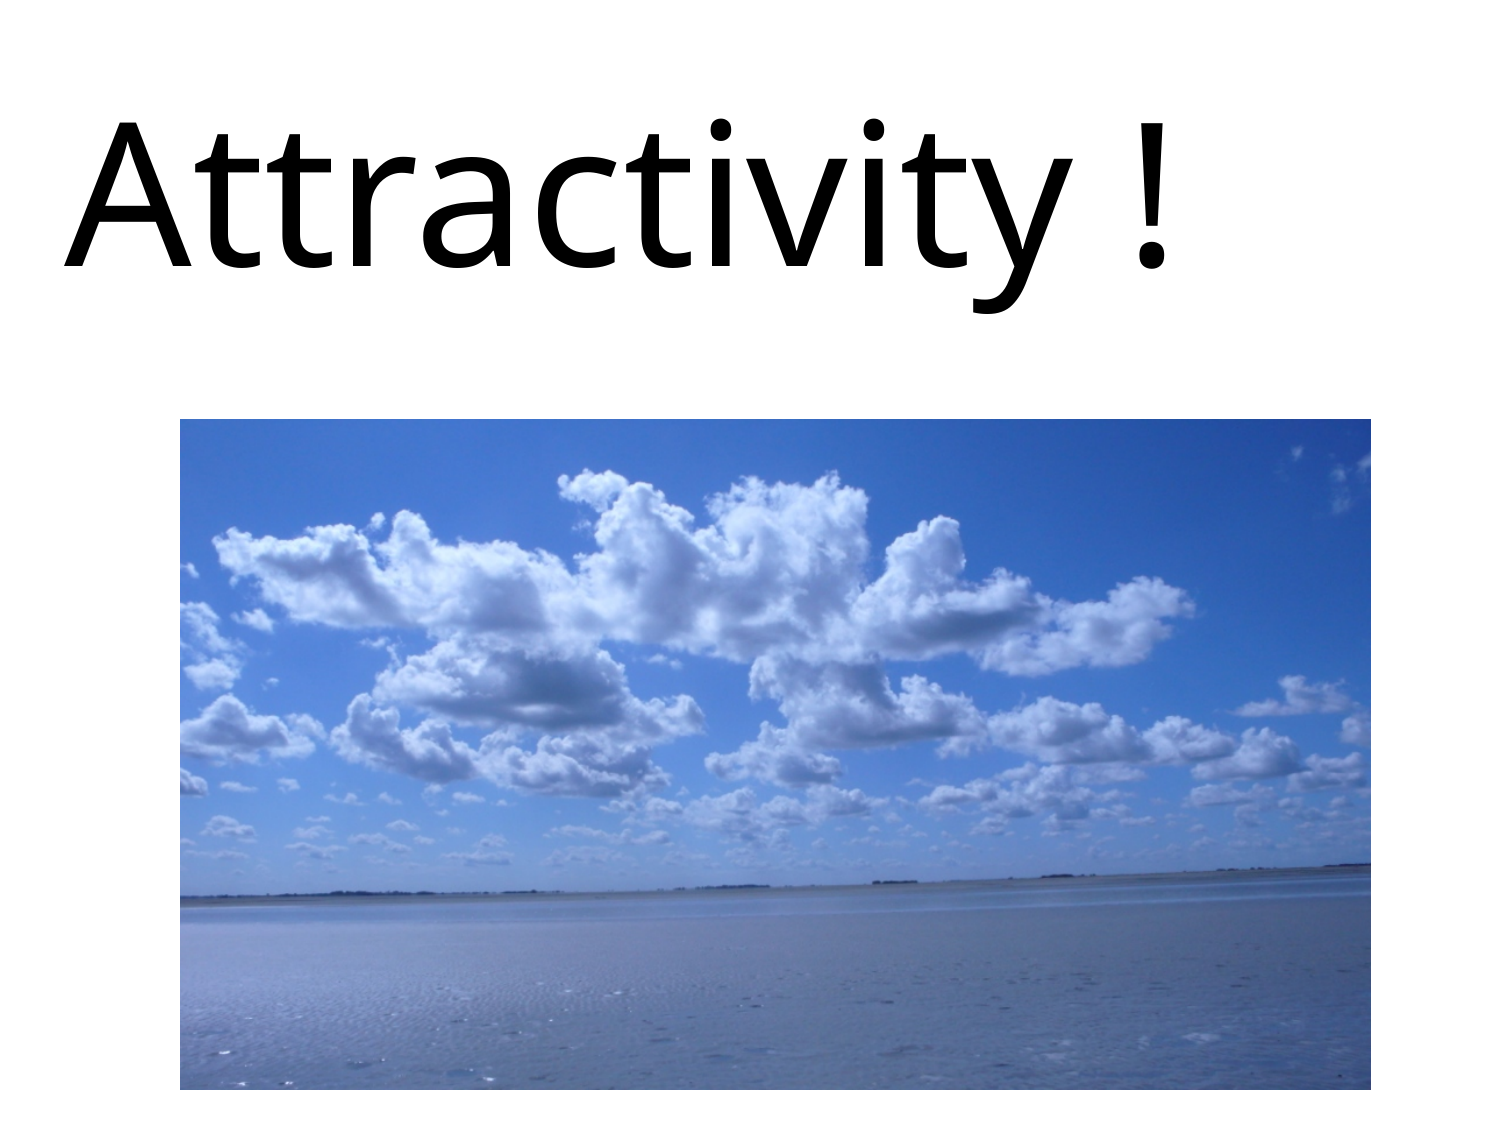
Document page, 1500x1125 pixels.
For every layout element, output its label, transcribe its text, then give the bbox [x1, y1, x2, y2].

text_box Attractivity ! [49, 45, 1500, 313]
picture [180, 419, 1371, 1090]
